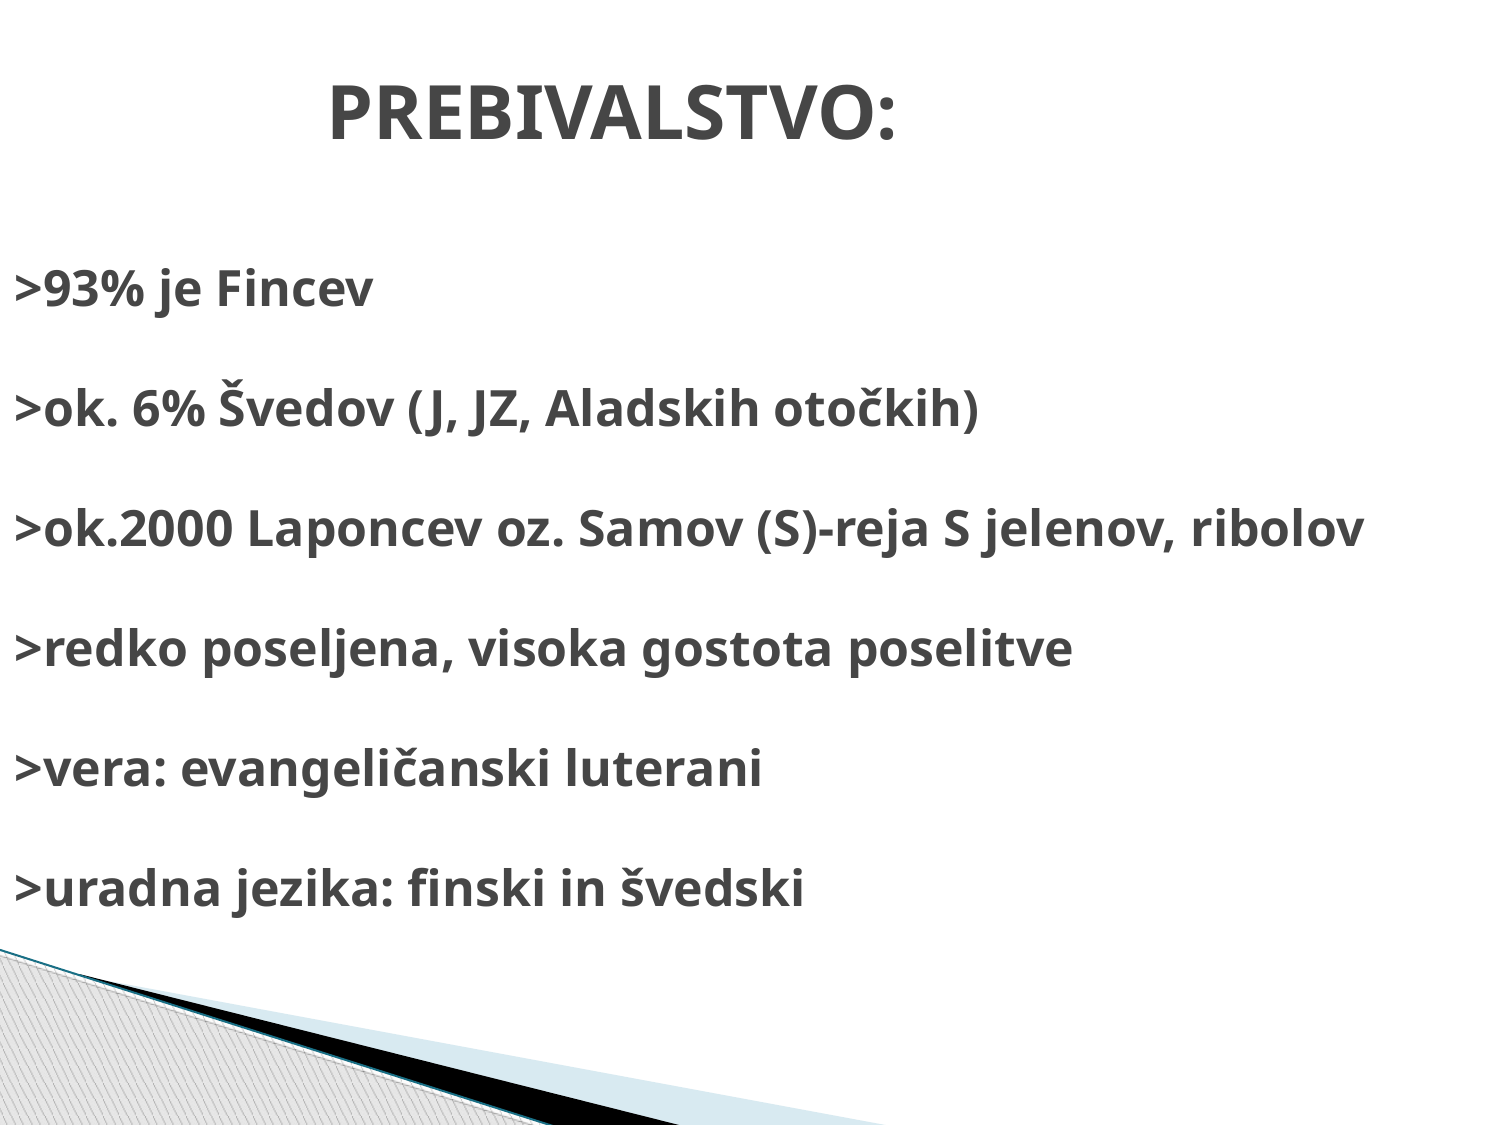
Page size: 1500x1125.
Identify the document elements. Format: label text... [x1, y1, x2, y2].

title PREBIVALSTVO: >93% je Fincev >ok. 6% Švedov (J, JZ, Aladskih otočkih) >ok.2000 Laponcev oz. Samov (S)-reja S jelenov, ribolov >redko poseljena, visoka gostota poselitve >vera: evangeličanski luterani >uradna jezika: finski in švedski [0, 45, 1500, 997]
